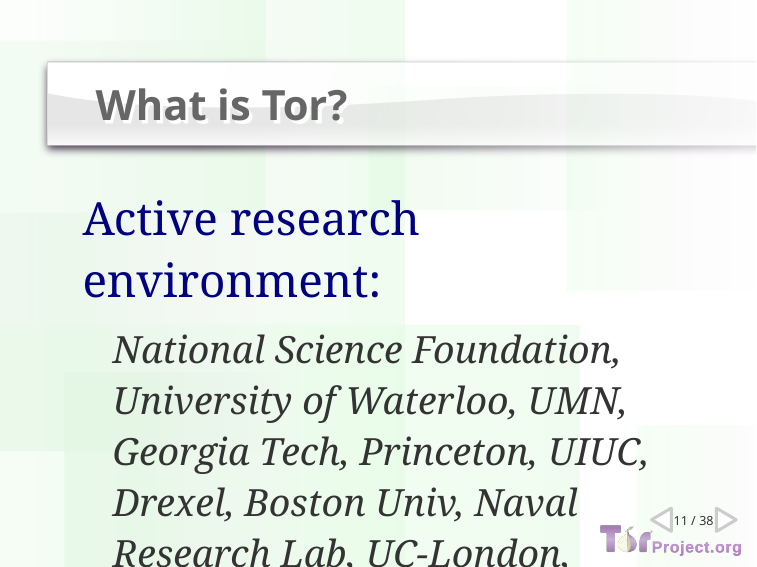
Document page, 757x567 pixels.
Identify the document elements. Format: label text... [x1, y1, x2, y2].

picture [179, 548, 187, 557]
picture [478, 549, 489, 567]
picture [0, 0, 757, 567]
text_box Active research environment: National Science Foundation, University of Waterloo, UMN, Georgia Tech, Princeton, UIUC, Drexel, Boston Univ, Naval Research Lab, UC-London, Indiana Univ., Univ. of Cambridge [0, 178, 756, 532]
picture [308, 548, 319, 567]
text_box What is Tor? [80, 61, 367, 147]
picture [500, 548, 511, 567]
picture [119, 555, 130, 567]
picture [143, 548, 151, 557]
picture [457, 548, 467, 565]
picture [253, 549, 264, 567]
picture [523, 548, 533, 565]
picture [543, 549, 554, 567]
picture [122, 542, 131, 553]
picture [196, 548, 207, 567]
